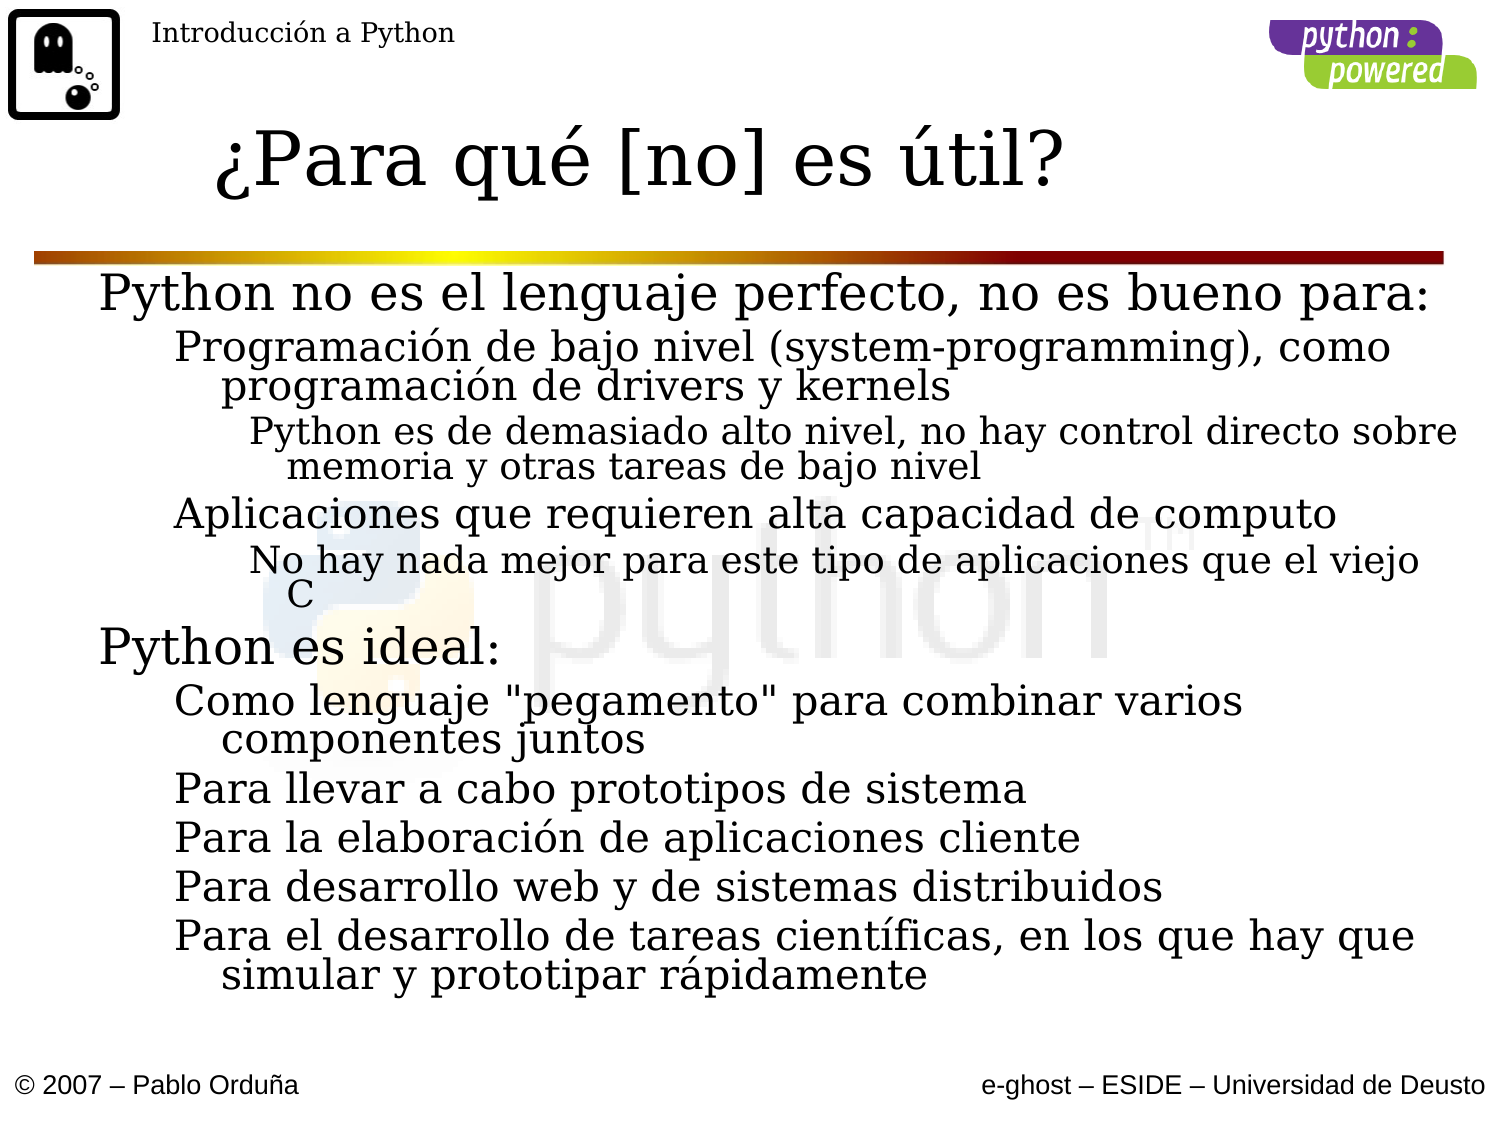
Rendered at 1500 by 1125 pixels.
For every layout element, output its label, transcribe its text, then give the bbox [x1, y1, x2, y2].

picture [5, 7, 125, 124]
picture [34, 251, 1447, 266]
title ¿Para qué [no] es útil? [198, 0, 1477, 211]
list Python no es el lenguaje perfecto, no es bueno para: Programación de bajo nivel (system-programming), como programación de drivers y kernels Python es de demasiado alto nivel, no hay control directo sobre memoria y otras tareas de bajo nivel Aplicaciones que requieren alta capacidad de computo No hay nada mejor para este tipo de aplicaciones que el viejo C Python es ideal: Como lenguaje "pegamento" para combinar varios componentes juntos Para llevar a cabo prototipos de sistema Para la elaboración de aplicaciones cliente Para desarrollo web y de sistemas distribuidos Para el desarrollo de tareas científicas, en los que hay que simular y prototipar rápidamente [84, 265, 1477, 1063]
